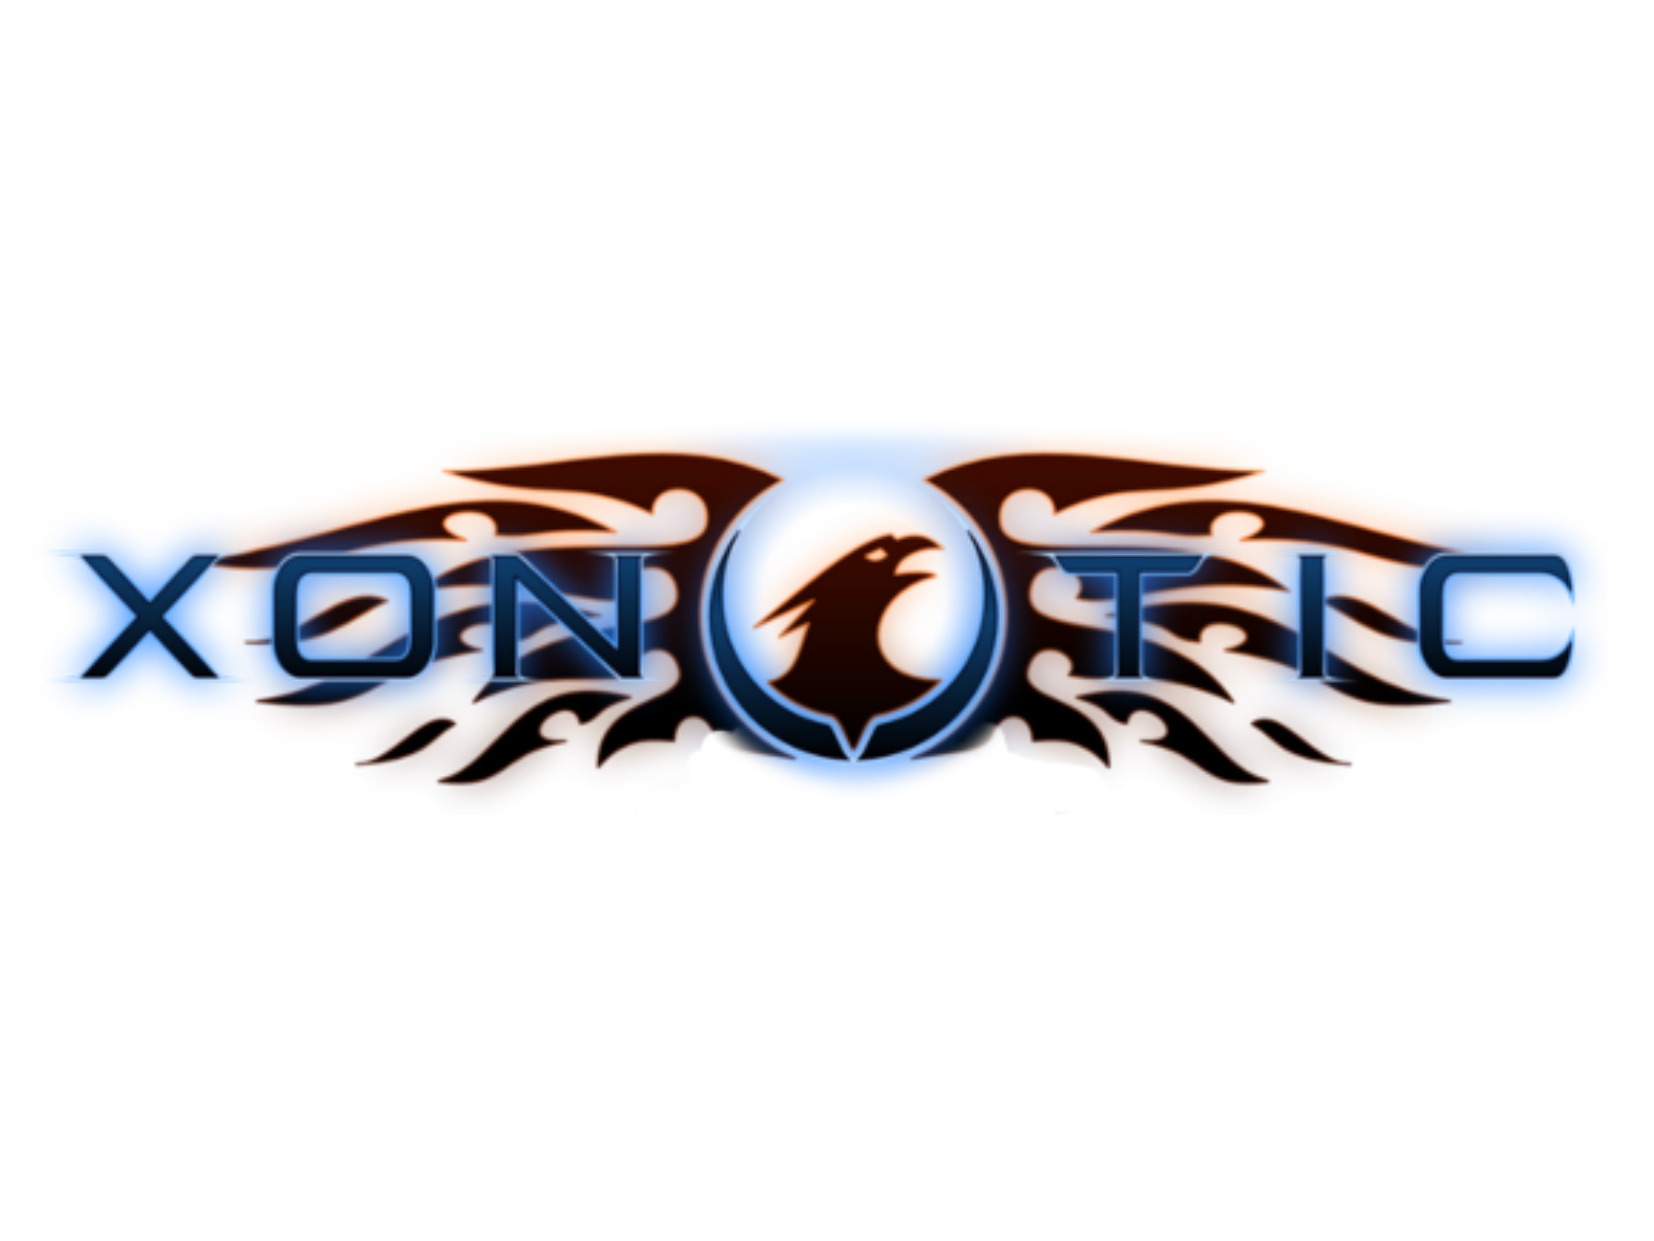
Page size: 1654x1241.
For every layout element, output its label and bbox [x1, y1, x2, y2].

picture [32, 405, 1607, 815]
